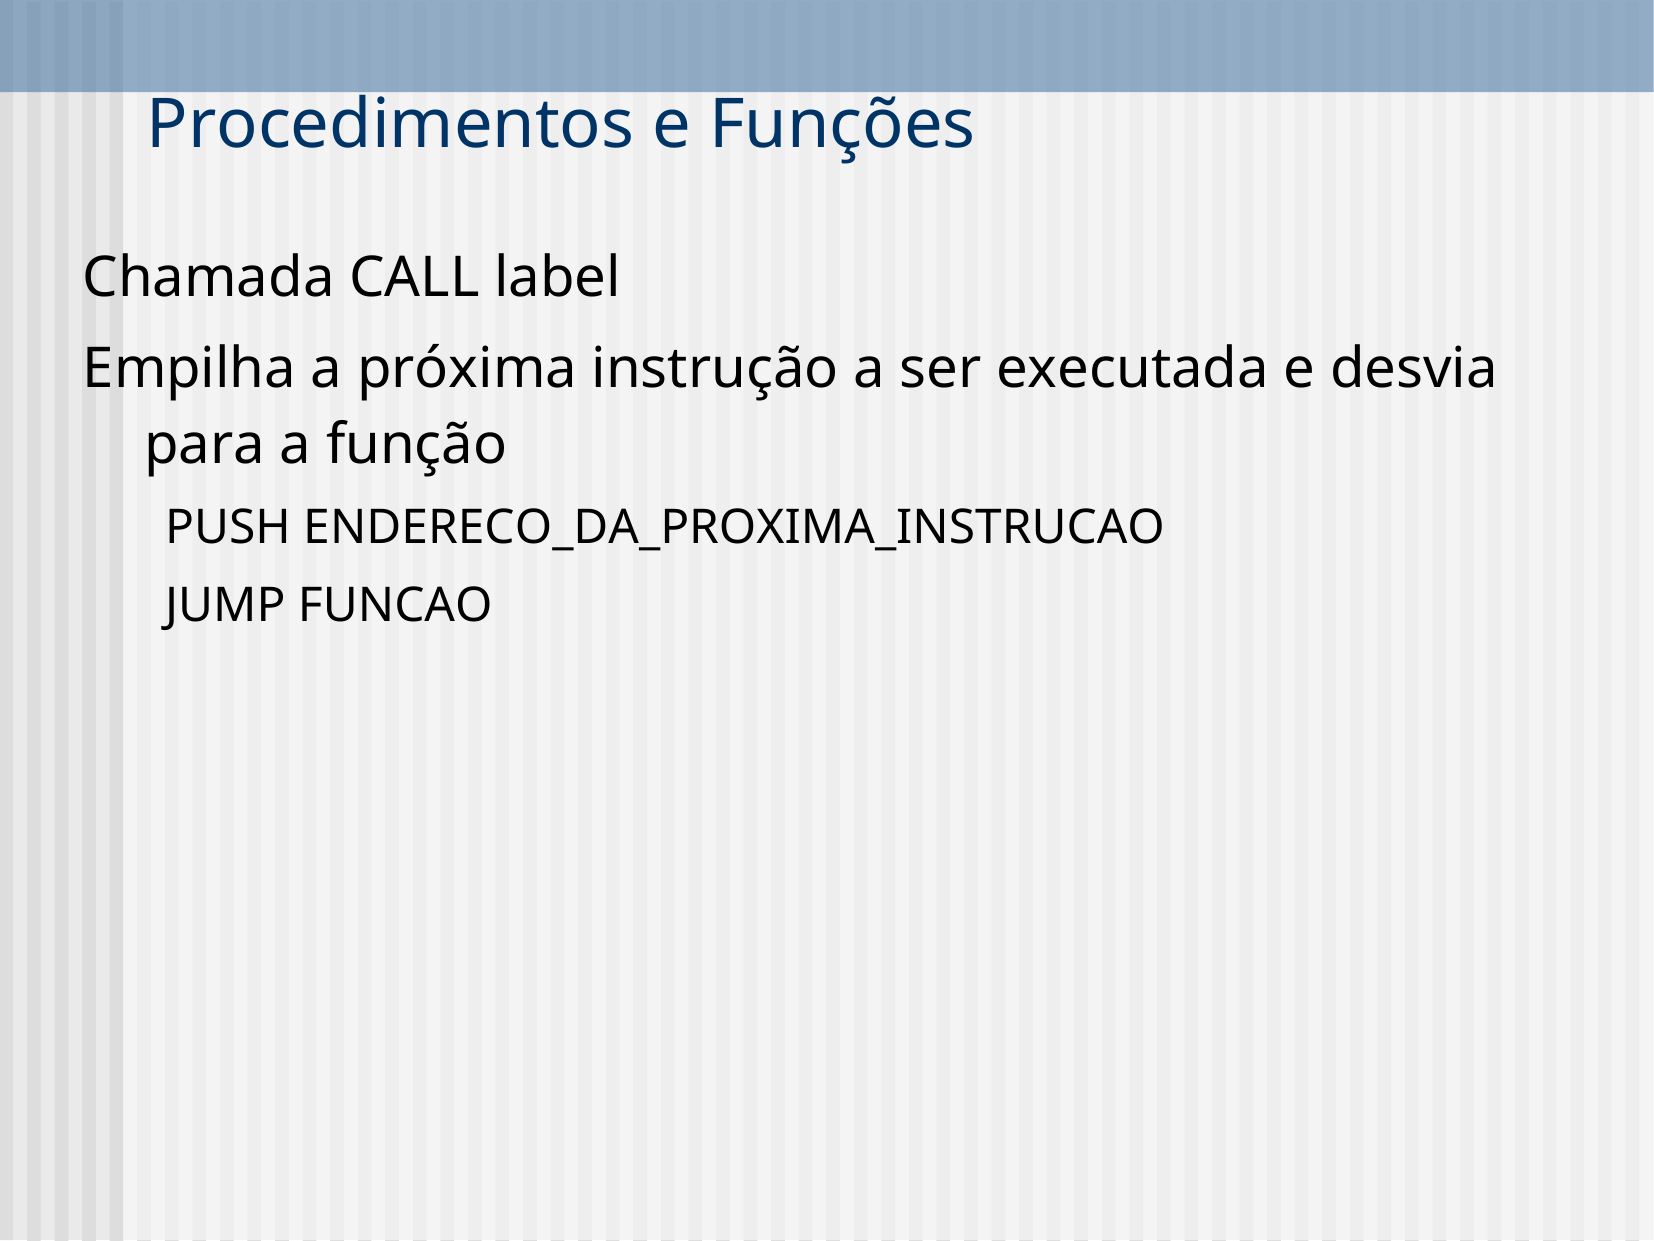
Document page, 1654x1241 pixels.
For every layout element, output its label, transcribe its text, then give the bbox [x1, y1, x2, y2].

list Chamada CALL label Empilha a próxima instrução a ser executada e desvia para a função PUSH ENDERECO_DA_PROXIMA_INSTRUCAO JUMP FUNCAO [82, 236, 1571, 1094]
title Procedimentos e Funções [146, 36, 1536, 204]
